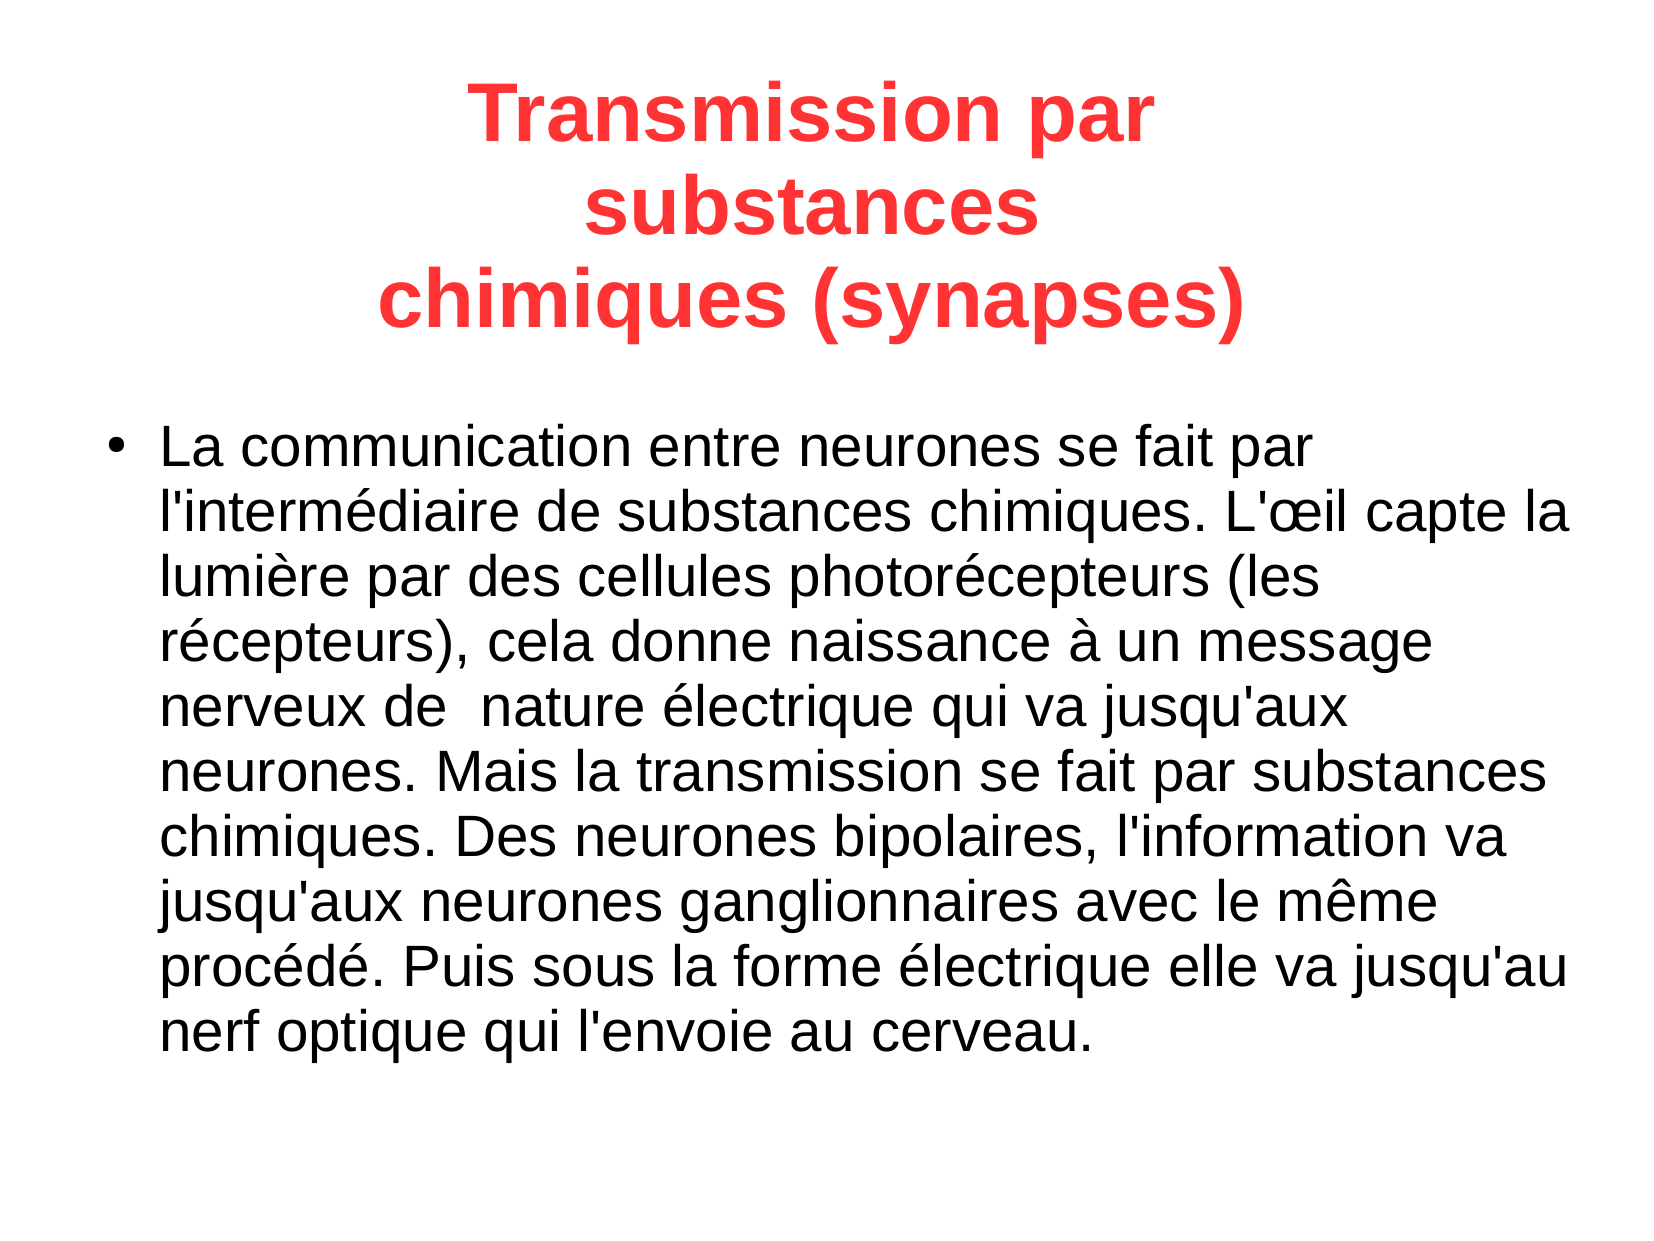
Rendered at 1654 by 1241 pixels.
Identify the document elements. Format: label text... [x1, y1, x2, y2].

text_box La communication entre neurones se fait par l'intermédiaire de substances chimiques. L'œil capte la lumière par des cellules photorécepteurs (les récepteurs), cela donne naissance à un message nerveux de nature électrique qui va jusqu'aux neurones. Mais la transmission se fait par substances chimiques. Des neurones bipolaires, l'information va jusqu'aux neurones ganglionnaires avec le même procédé. Puis sous la forme électrique elle va jusqu'au nerf optique qui l'envoie au cerveau. [88, 413, 1625, 1176]
text_box Transmission par substances chimiques (synapses) [354, 59, 1270, 353]
